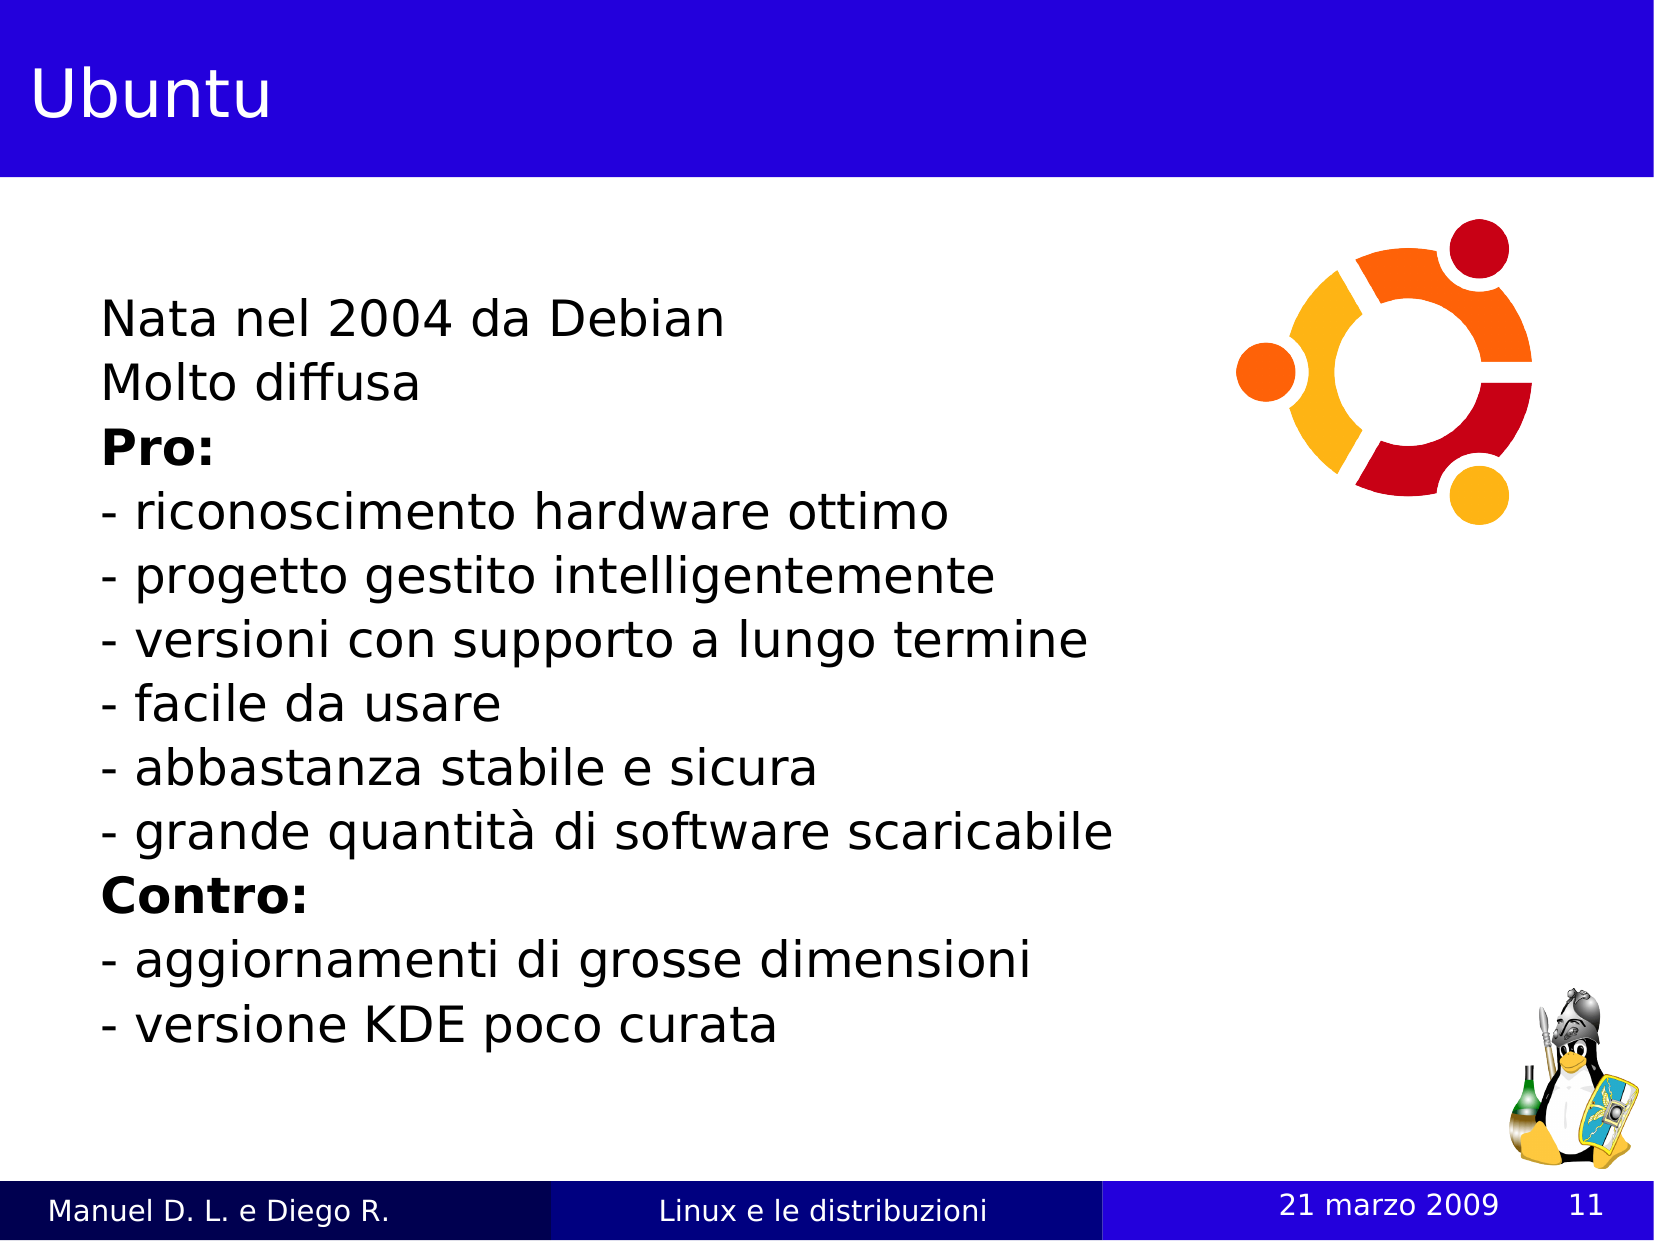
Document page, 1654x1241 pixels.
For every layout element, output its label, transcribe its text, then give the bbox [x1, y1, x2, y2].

picture [1509, 988, 1639, 1169]
picture [1236, 219, 1532, 525]
title Ubuntu [29, 0, 1518, 198]
list Nata nel 2004 da Debian Molto diffusa Pro: - riconoscimento hardware ottimo - progetto gestito intelligentemente - versioni con supporto a lungo termine - facile da usare - abbastanza stabile e sicura - grande quantità di software scaricabile Contro: - aggiornamenti di grosse dimensioni - versione KDE poco curata [82, 290, 1571, 1109]
